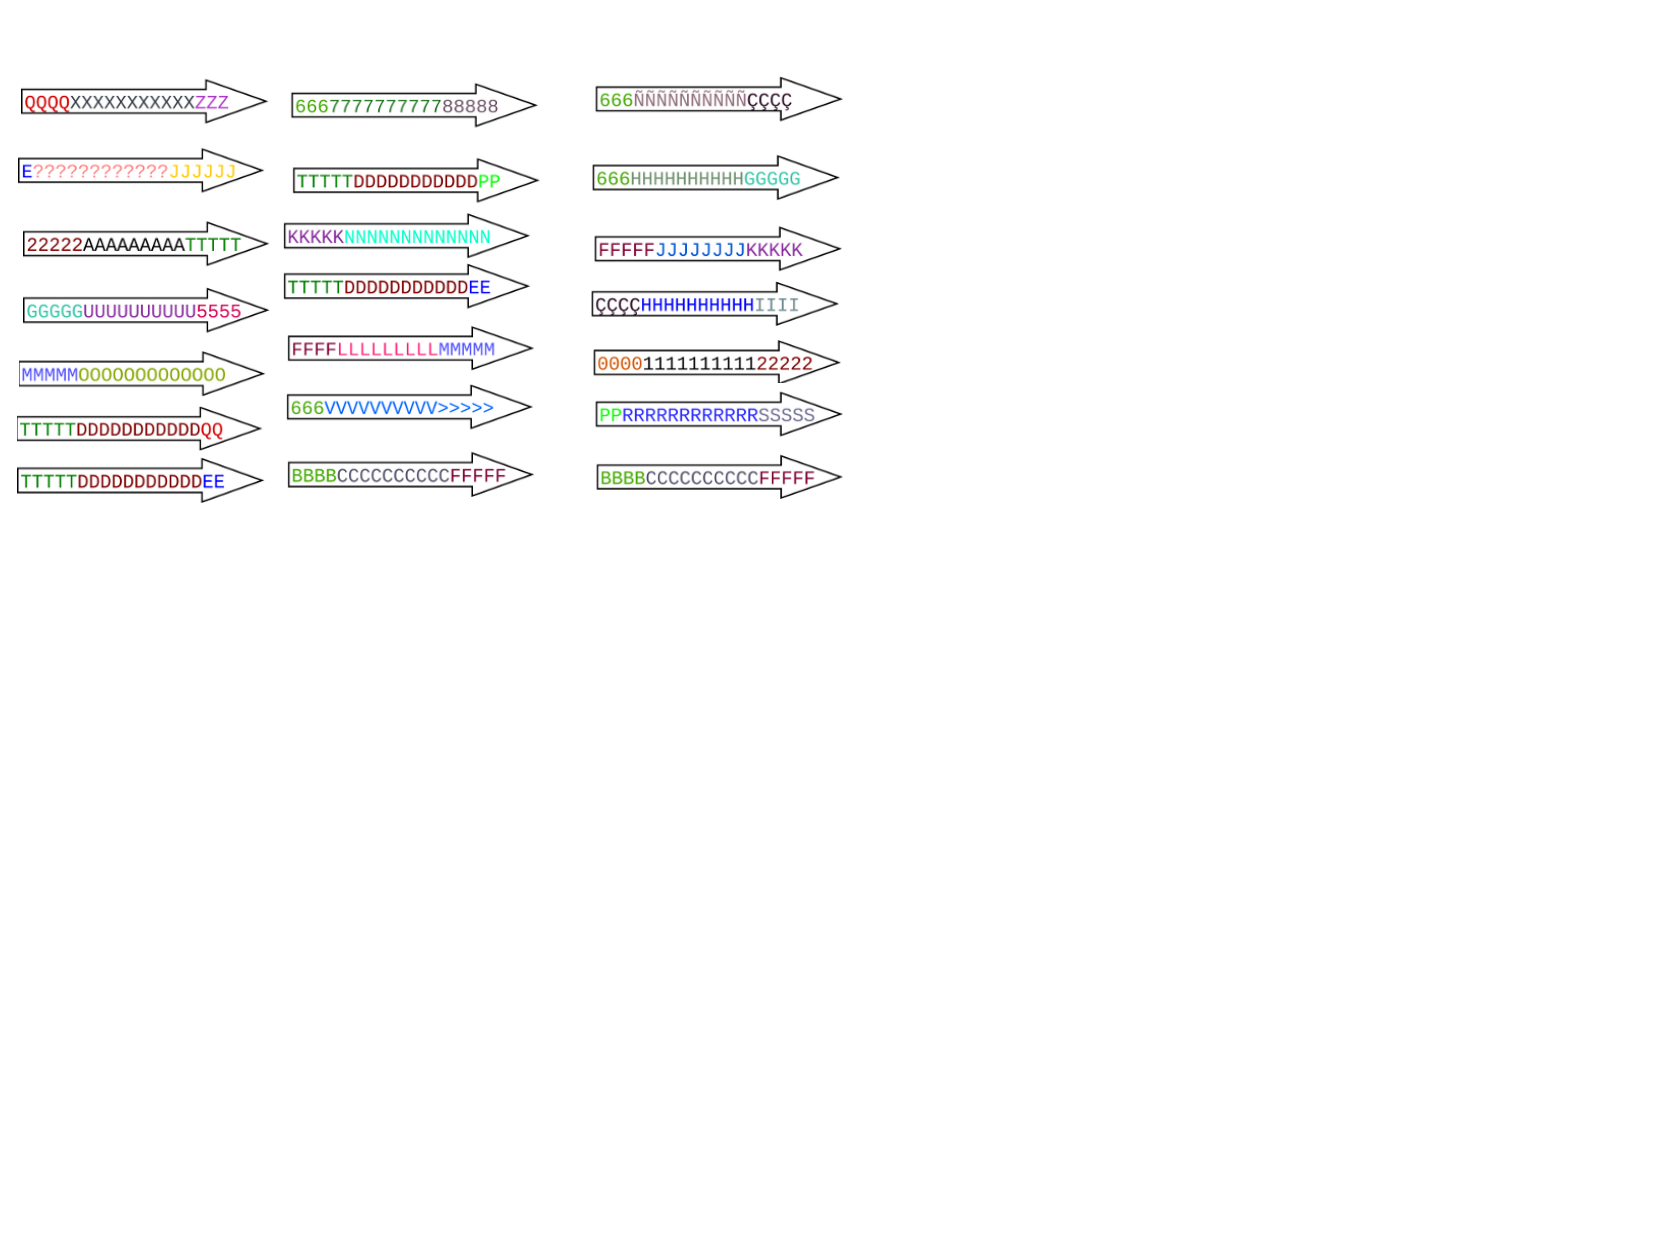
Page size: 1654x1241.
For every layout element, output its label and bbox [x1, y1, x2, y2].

picture [18, 49, 563, 441]
picture [23, 285, 270, 343]
picture [17, 457, 272, 503]
picture [274, 445, 540, 497]
picture [582, 67, 843, 141]
picture [582, 338, 843, 443]
picture [585, 151, 840, 203]
picture [582, 450, 843, 499]
picture [17, 404, 270, 453]
picture [583, 220, 842, 328]
